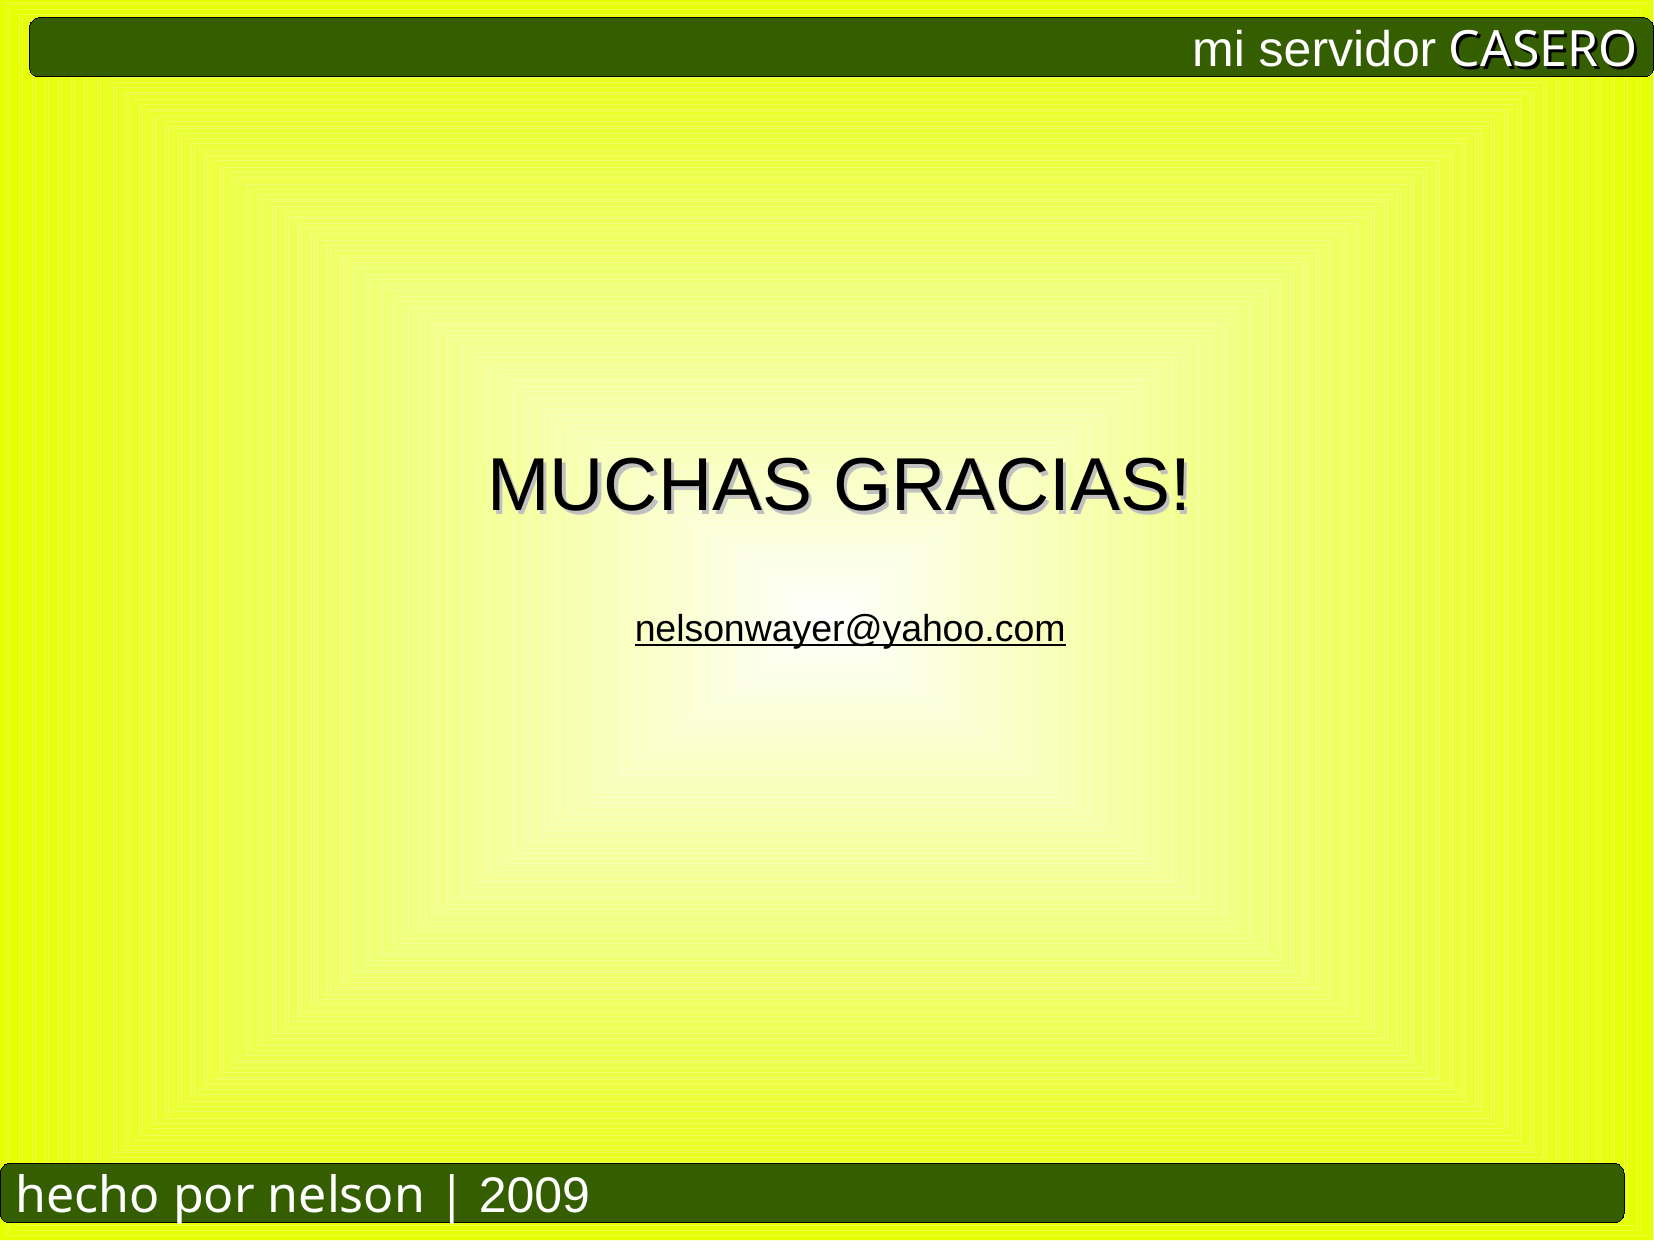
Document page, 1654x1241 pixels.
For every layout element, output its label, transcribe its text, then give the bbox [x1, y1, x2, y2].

text_box MUCHAS GRACIAS! [472, 435, 1241, 544]
text_box nelsonwayer@yahoo.com [620, 600, 1079, 662]
